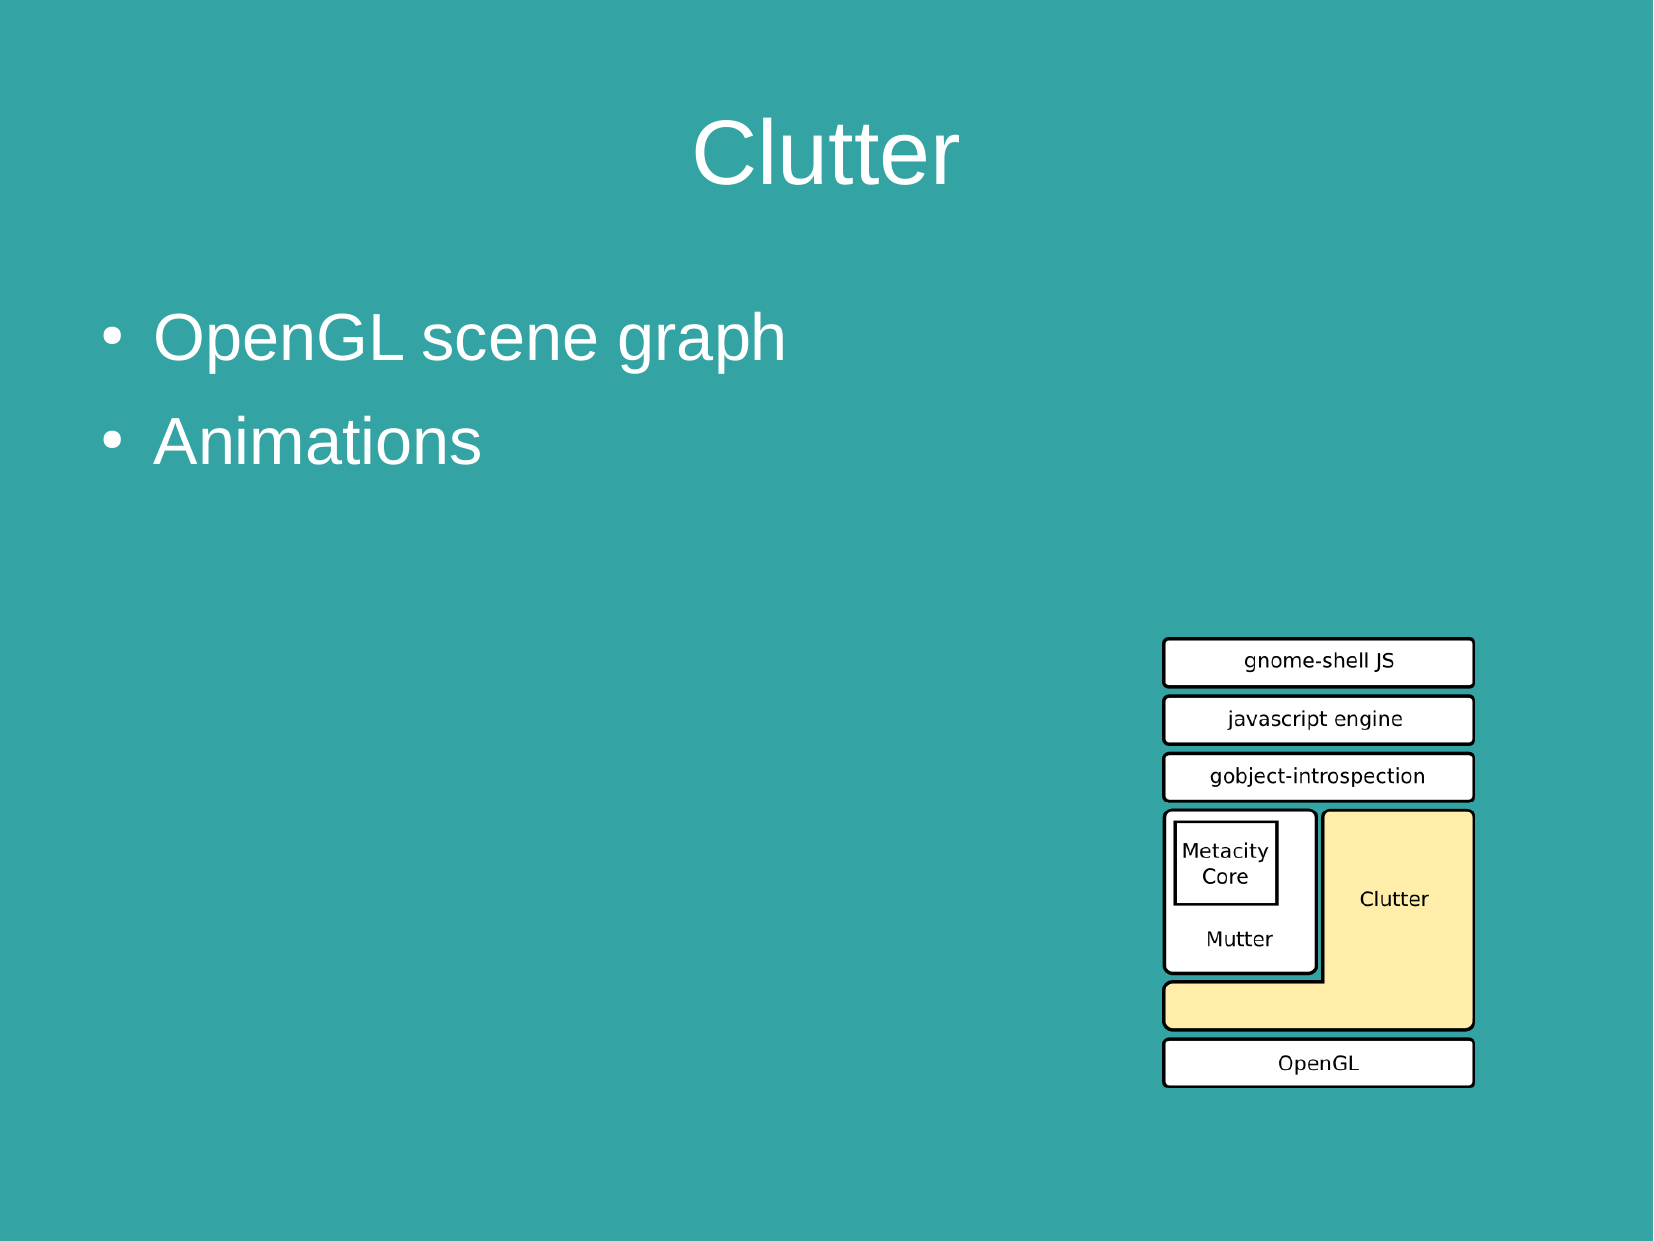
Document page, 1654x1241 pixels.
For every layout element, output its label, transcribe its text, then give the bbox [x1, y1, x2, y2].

list OpenGL scene graph Animations [82, 300, 1571, 1109]
title Clutter [82, 49, 1571, 257]
picture [1162, 637, 1475, 1088]
